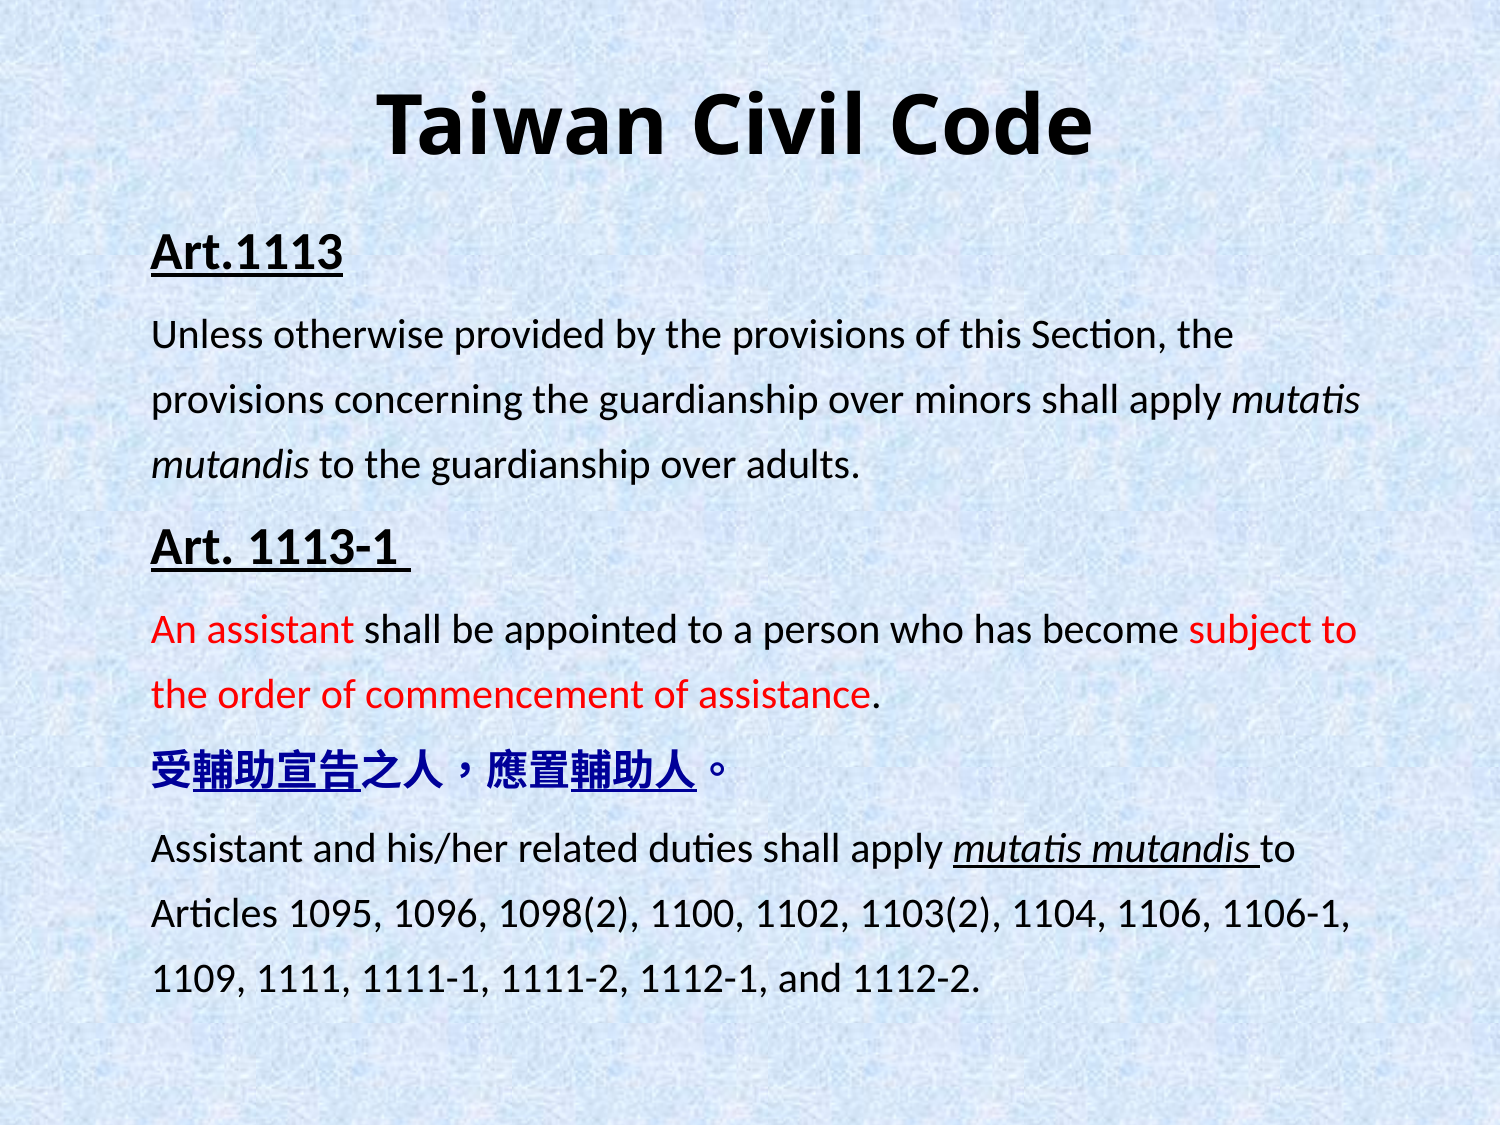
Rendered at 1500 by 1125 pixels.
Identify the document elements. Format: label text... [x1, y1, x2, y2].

list Art.1113 Unless otherwise provided by the provisions of this Section, the provisions concerning the guardianship over minors shall apply mutatis mutandis to the guardianship over adults. Art. 1113-1 An assistant shall be appointed to a person who has become subject to the order of commencement of assistance. 受輔助宣告之人，應置輔助人。 Assistant and his/her related duties shall apply mutatis mutandis to Articles 1095, 1096, 1098(2), 1100, 1102, 1103(2), 1104, 1106, 1106-1, 1109, 1111, 1111-1, 1111-2, 1112-1, and 1112-2. [135, 196, 1388, 1017]
title Taiwan Civil Code [88, 19, 1383, 237]
